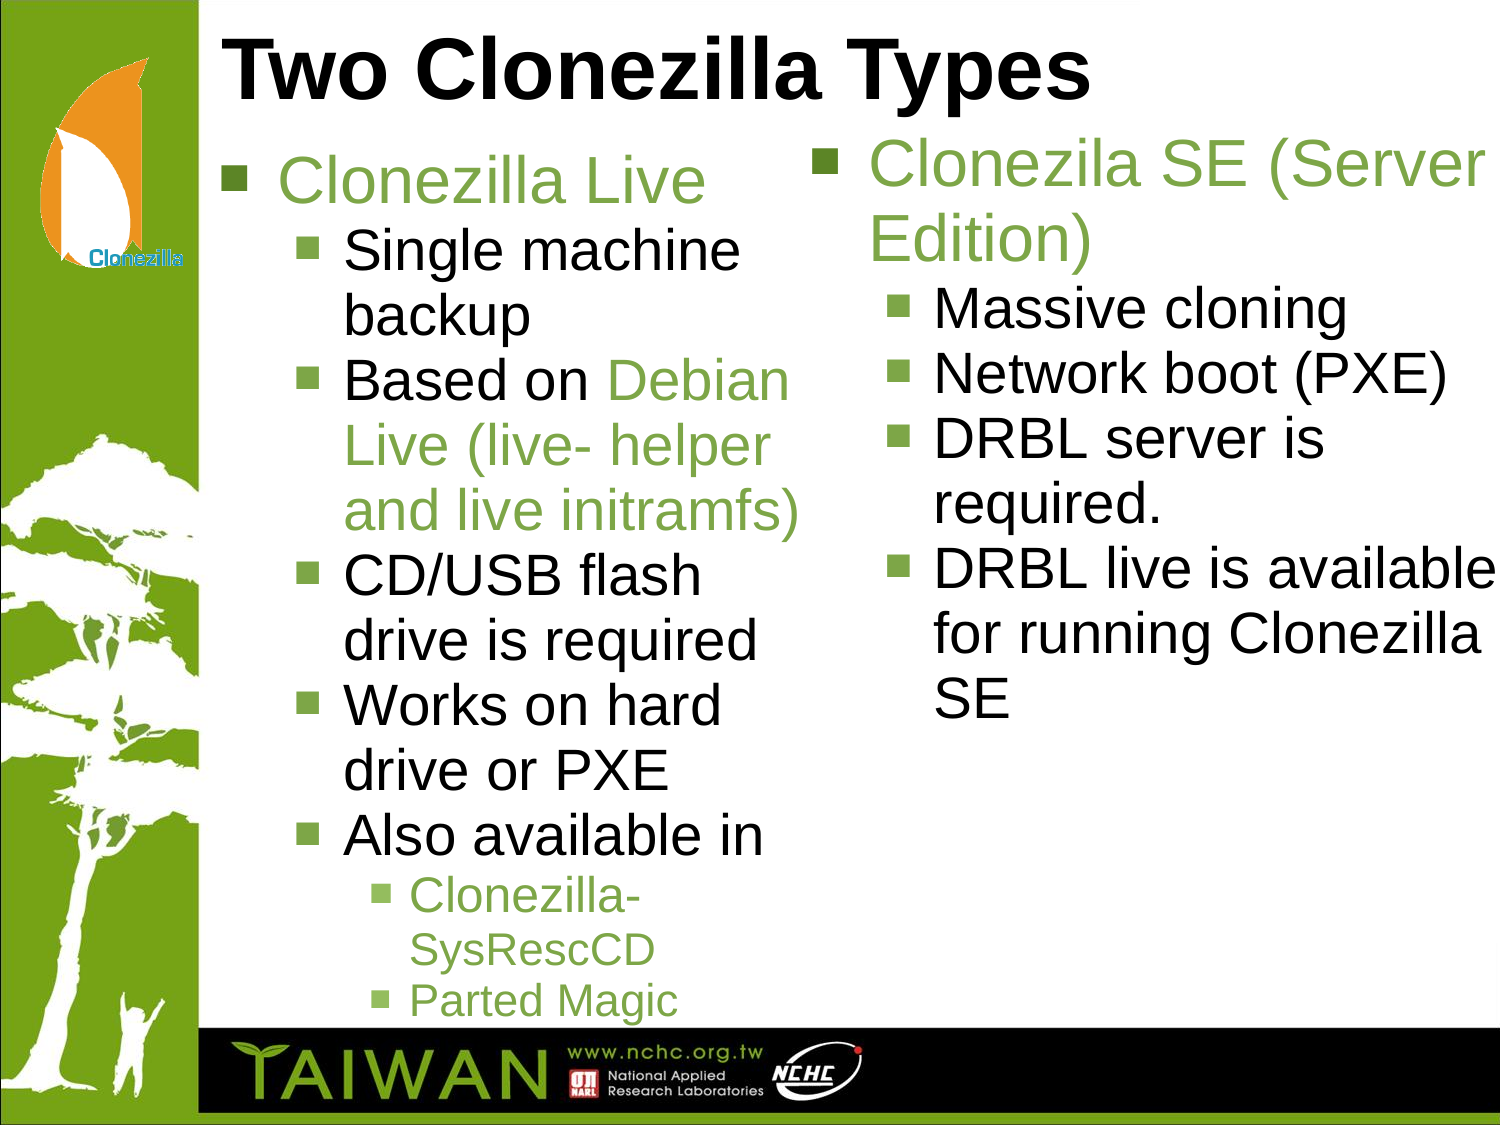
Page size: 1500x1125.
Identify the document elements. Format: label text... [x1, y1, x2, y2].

title Two Clonezilla Types [206, 0, 1500, 135]
text_box Clonezilla Live Single machine backup Based on Debian Live (live- helper and live initramfs) CD/USB flash drive is required Works on hard drive or PXE Also available in Clonezilla- SysRescCD Parted Magic [206, 135, 843, 1034]
chart [17, 49, 195, 278]
picture [0, 0, 1500, 1125]
text_box Clonezila SE (Server Edition) Massive cloning Network boot (PXE) DRBL server is required. DRBL live is available for running Clonezilla SE [797, 118, 1500, 739]
